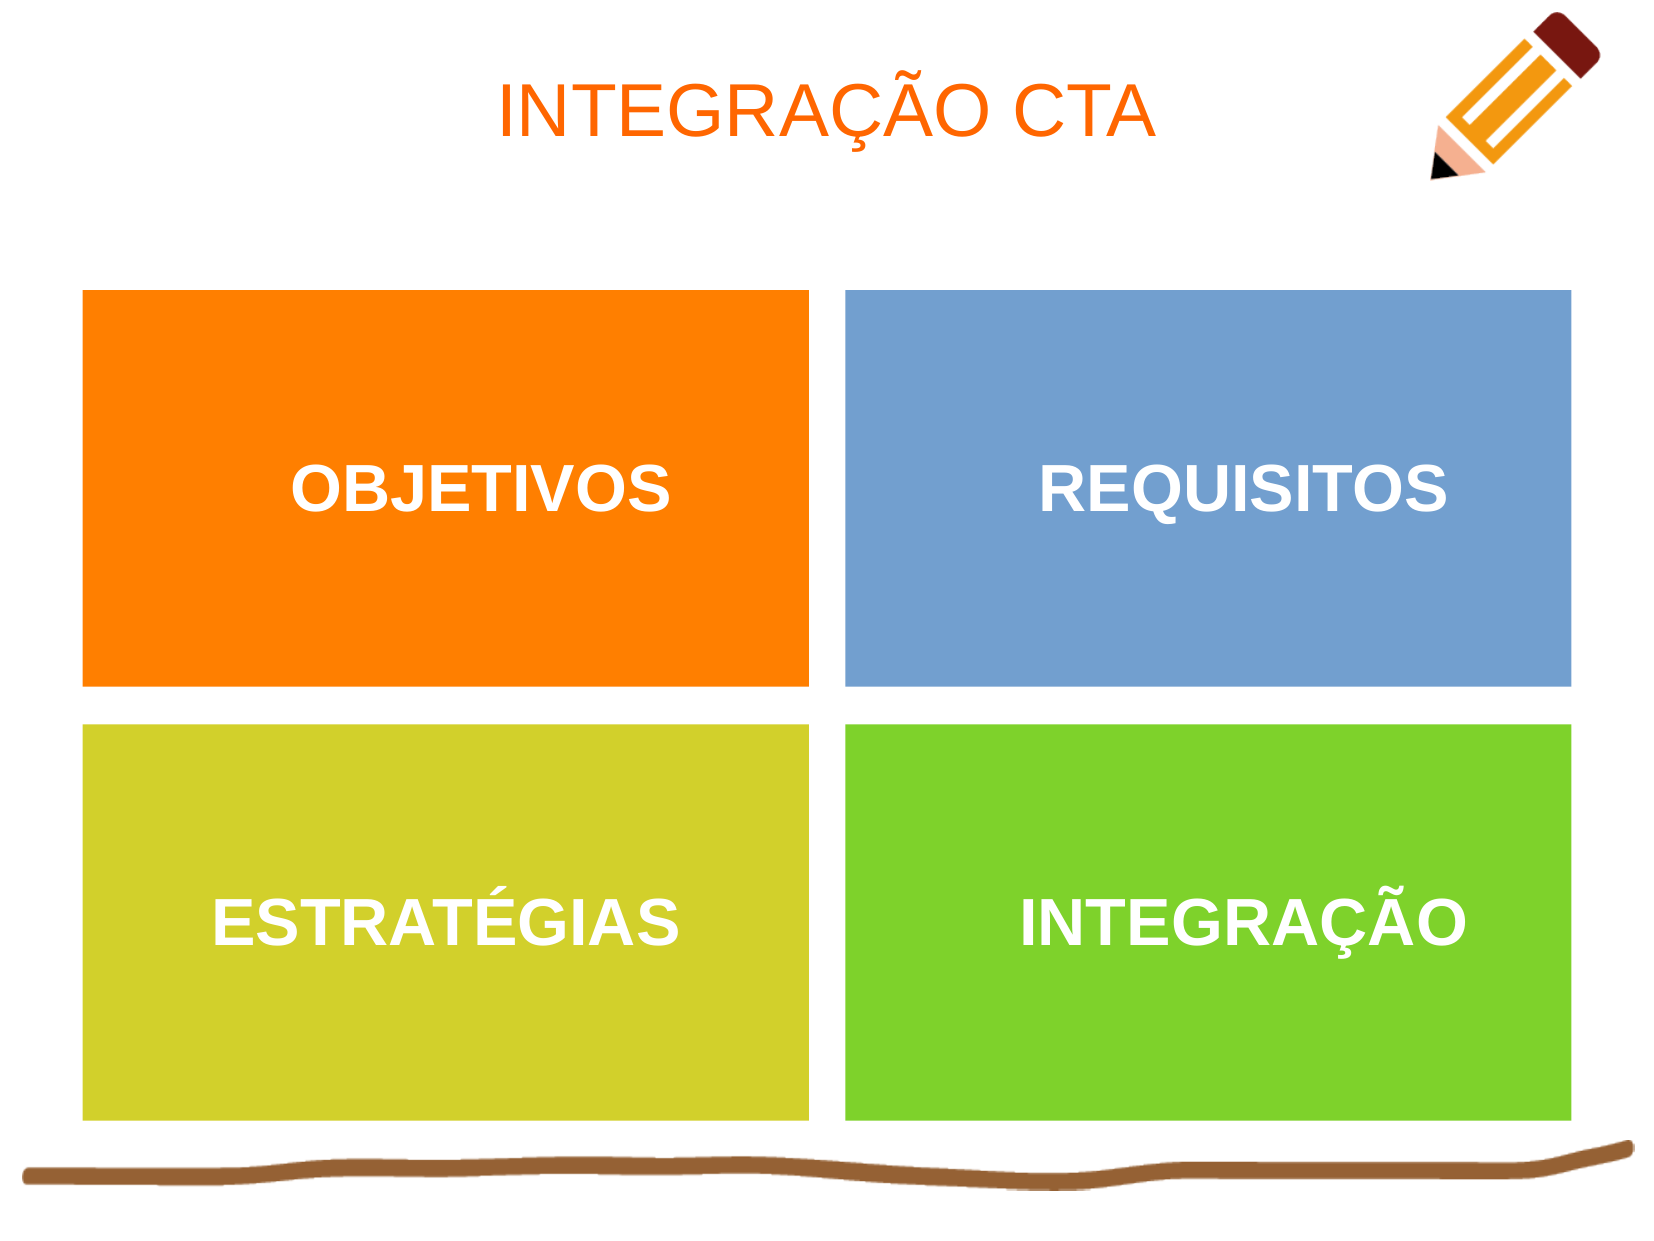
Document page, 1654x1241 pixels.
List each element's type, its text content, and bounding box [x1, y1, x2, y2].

list ESTRATÉGIAS [82, 724, 809, 1121]
list REQUISITOS [845, 290, 1572, 687]
picture [1430, 12, 1601, 181]
title INTEGRAÇÃO CTA [82, 49, 1571, 172]
list OBJETIVOS [82, 290, 809, 687]
list INTEGRAÇÃO [845, 724, 1572, 1121]
picture [22, 1140, 1635, 1191]
